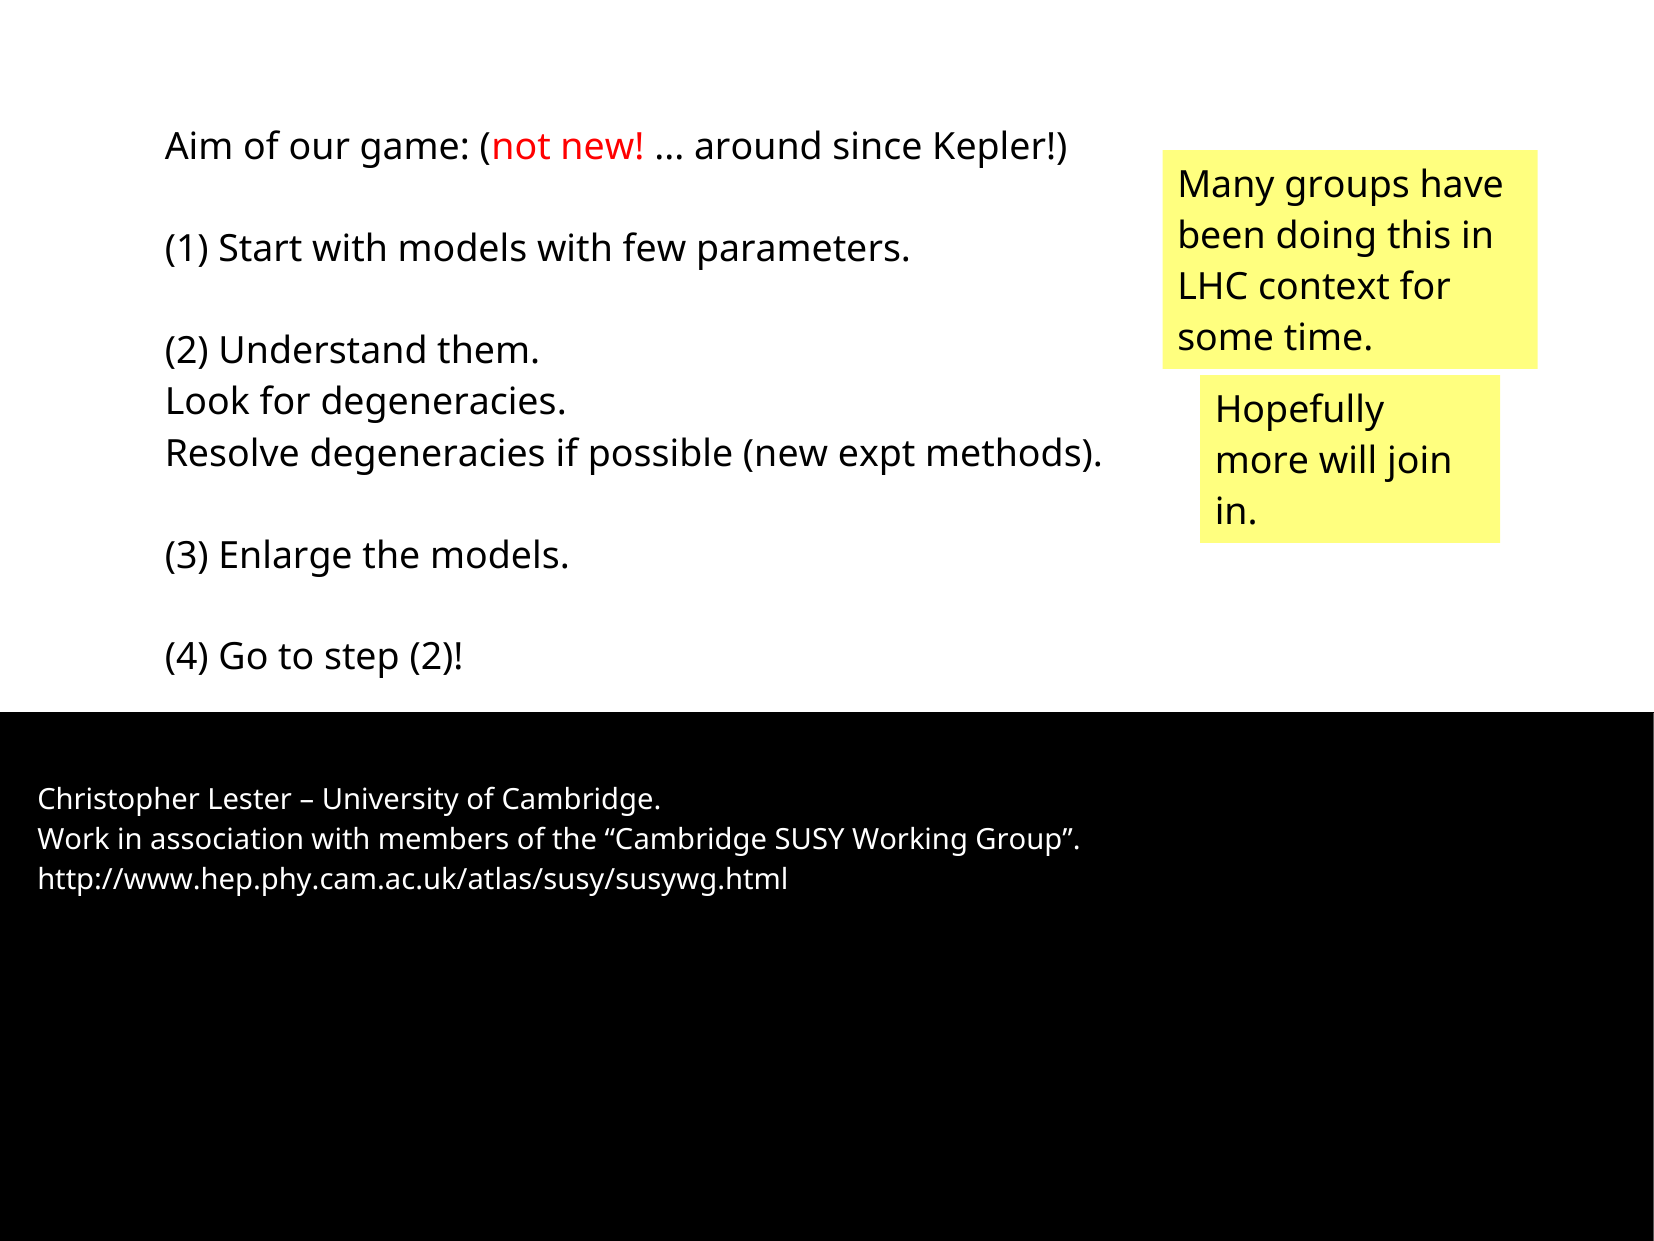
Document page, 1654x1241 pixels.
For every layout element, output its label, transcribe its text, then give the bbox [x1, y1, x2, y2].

text_box Many groups have been doing this in LHC context for some time. [1162, 150, 1538, 346]
text_box Aim of our game: (not new! ... around since Kepler!) (1) Start with models with few parameters. (2) Understand them. Look for degeneracies. Resolve degeneracies if possible (new expt methods). (3) Enlarge the models. (4) Go to step (2)! [150, 112, 1201, 625]
text_box Hopefully more will join in. [1200, 375, 1501, 481]
